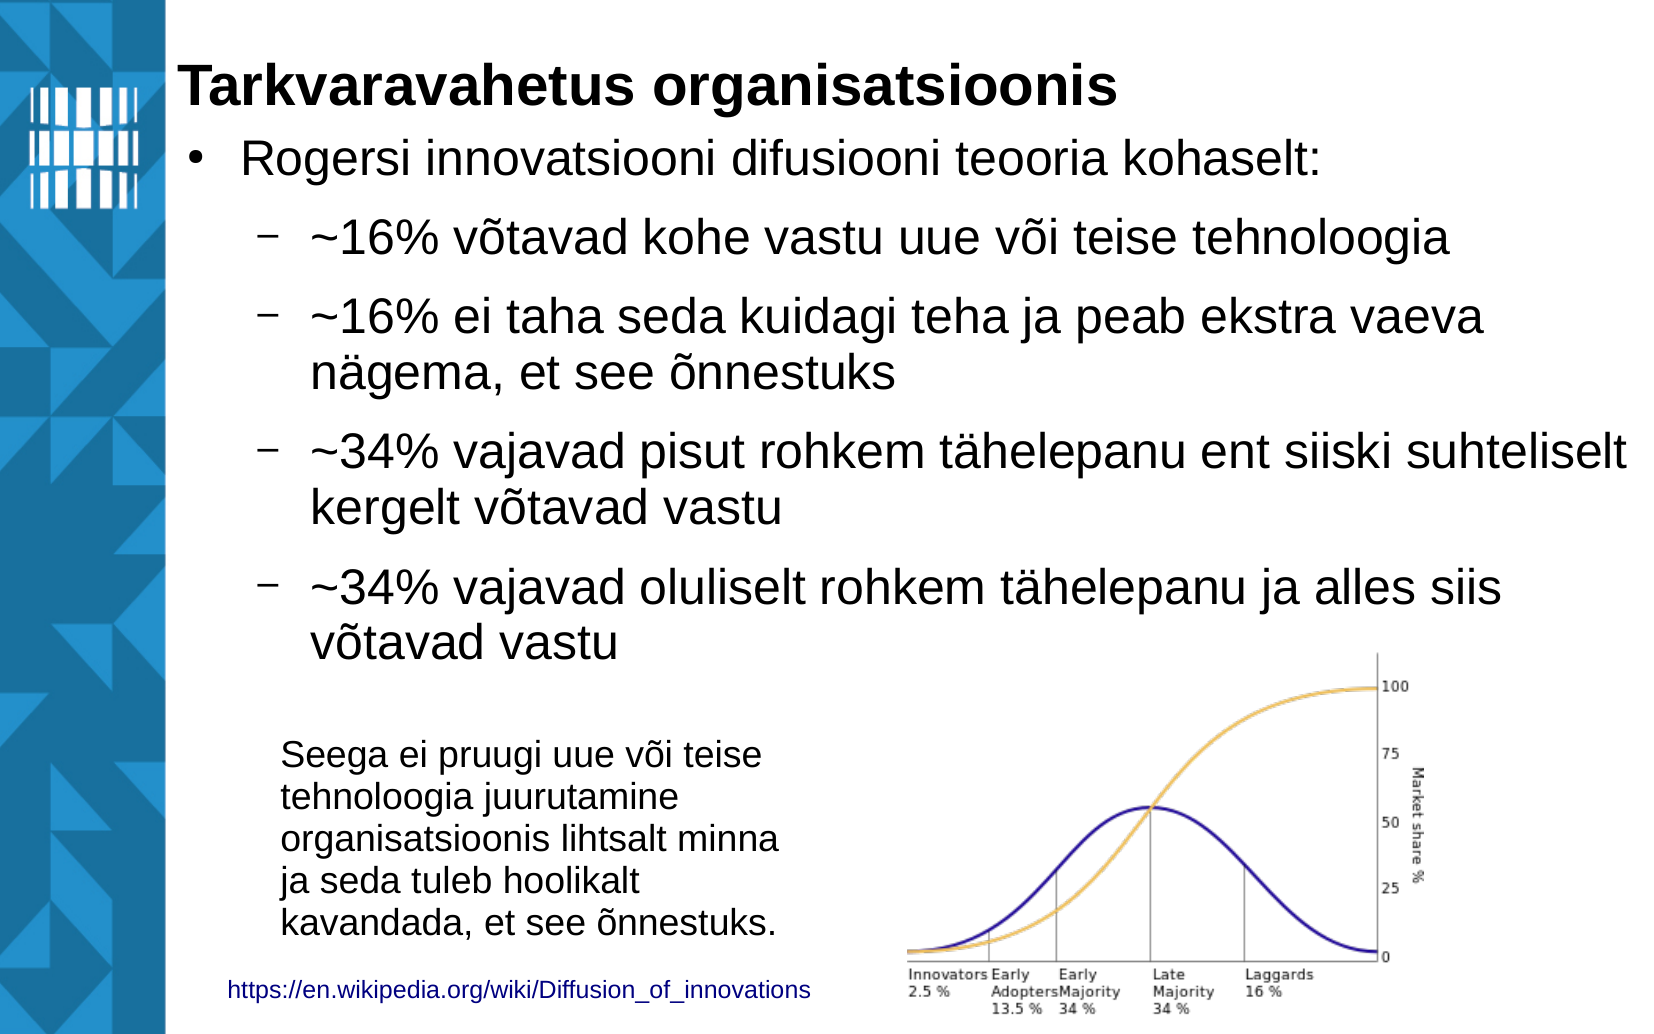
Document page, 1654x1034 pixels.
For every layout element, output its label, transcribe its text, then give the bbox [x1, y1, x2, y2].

list Rogersi innovatsiooni difusiooni teooria kohaselt: ~16% võtavad kohe vastu uue või teise tehnoloogia ~16% ei taha seda kuidagi teha ja peab ekstra vaeva nägema, et see õnnestuks ~34% vajavad pisut rohkem tähelepanu ent siiski suhteliselt kergelt võtavad vastu ~34% vajavad oluliselt rohkem tähelepanu ja alles siis võtavad vastu [169, 129, 1630, 997]
text_box Seega ei pruugi uue või teise tehnoloogia juurutamine organisatsioonis lihtsalt minna ja seda tuleb hoolikalt kavandada, et see õnnestuks. [265, 726, 833, 952]
title Tarkvaravahetus organisatsioonis [177, 41, 1630, 129]
text_box https://en.wikipedia.org/wiki/Diffusion_of_innovations [212, 968, 851, 1012]
picture [907, 634, 1424, 1022]
